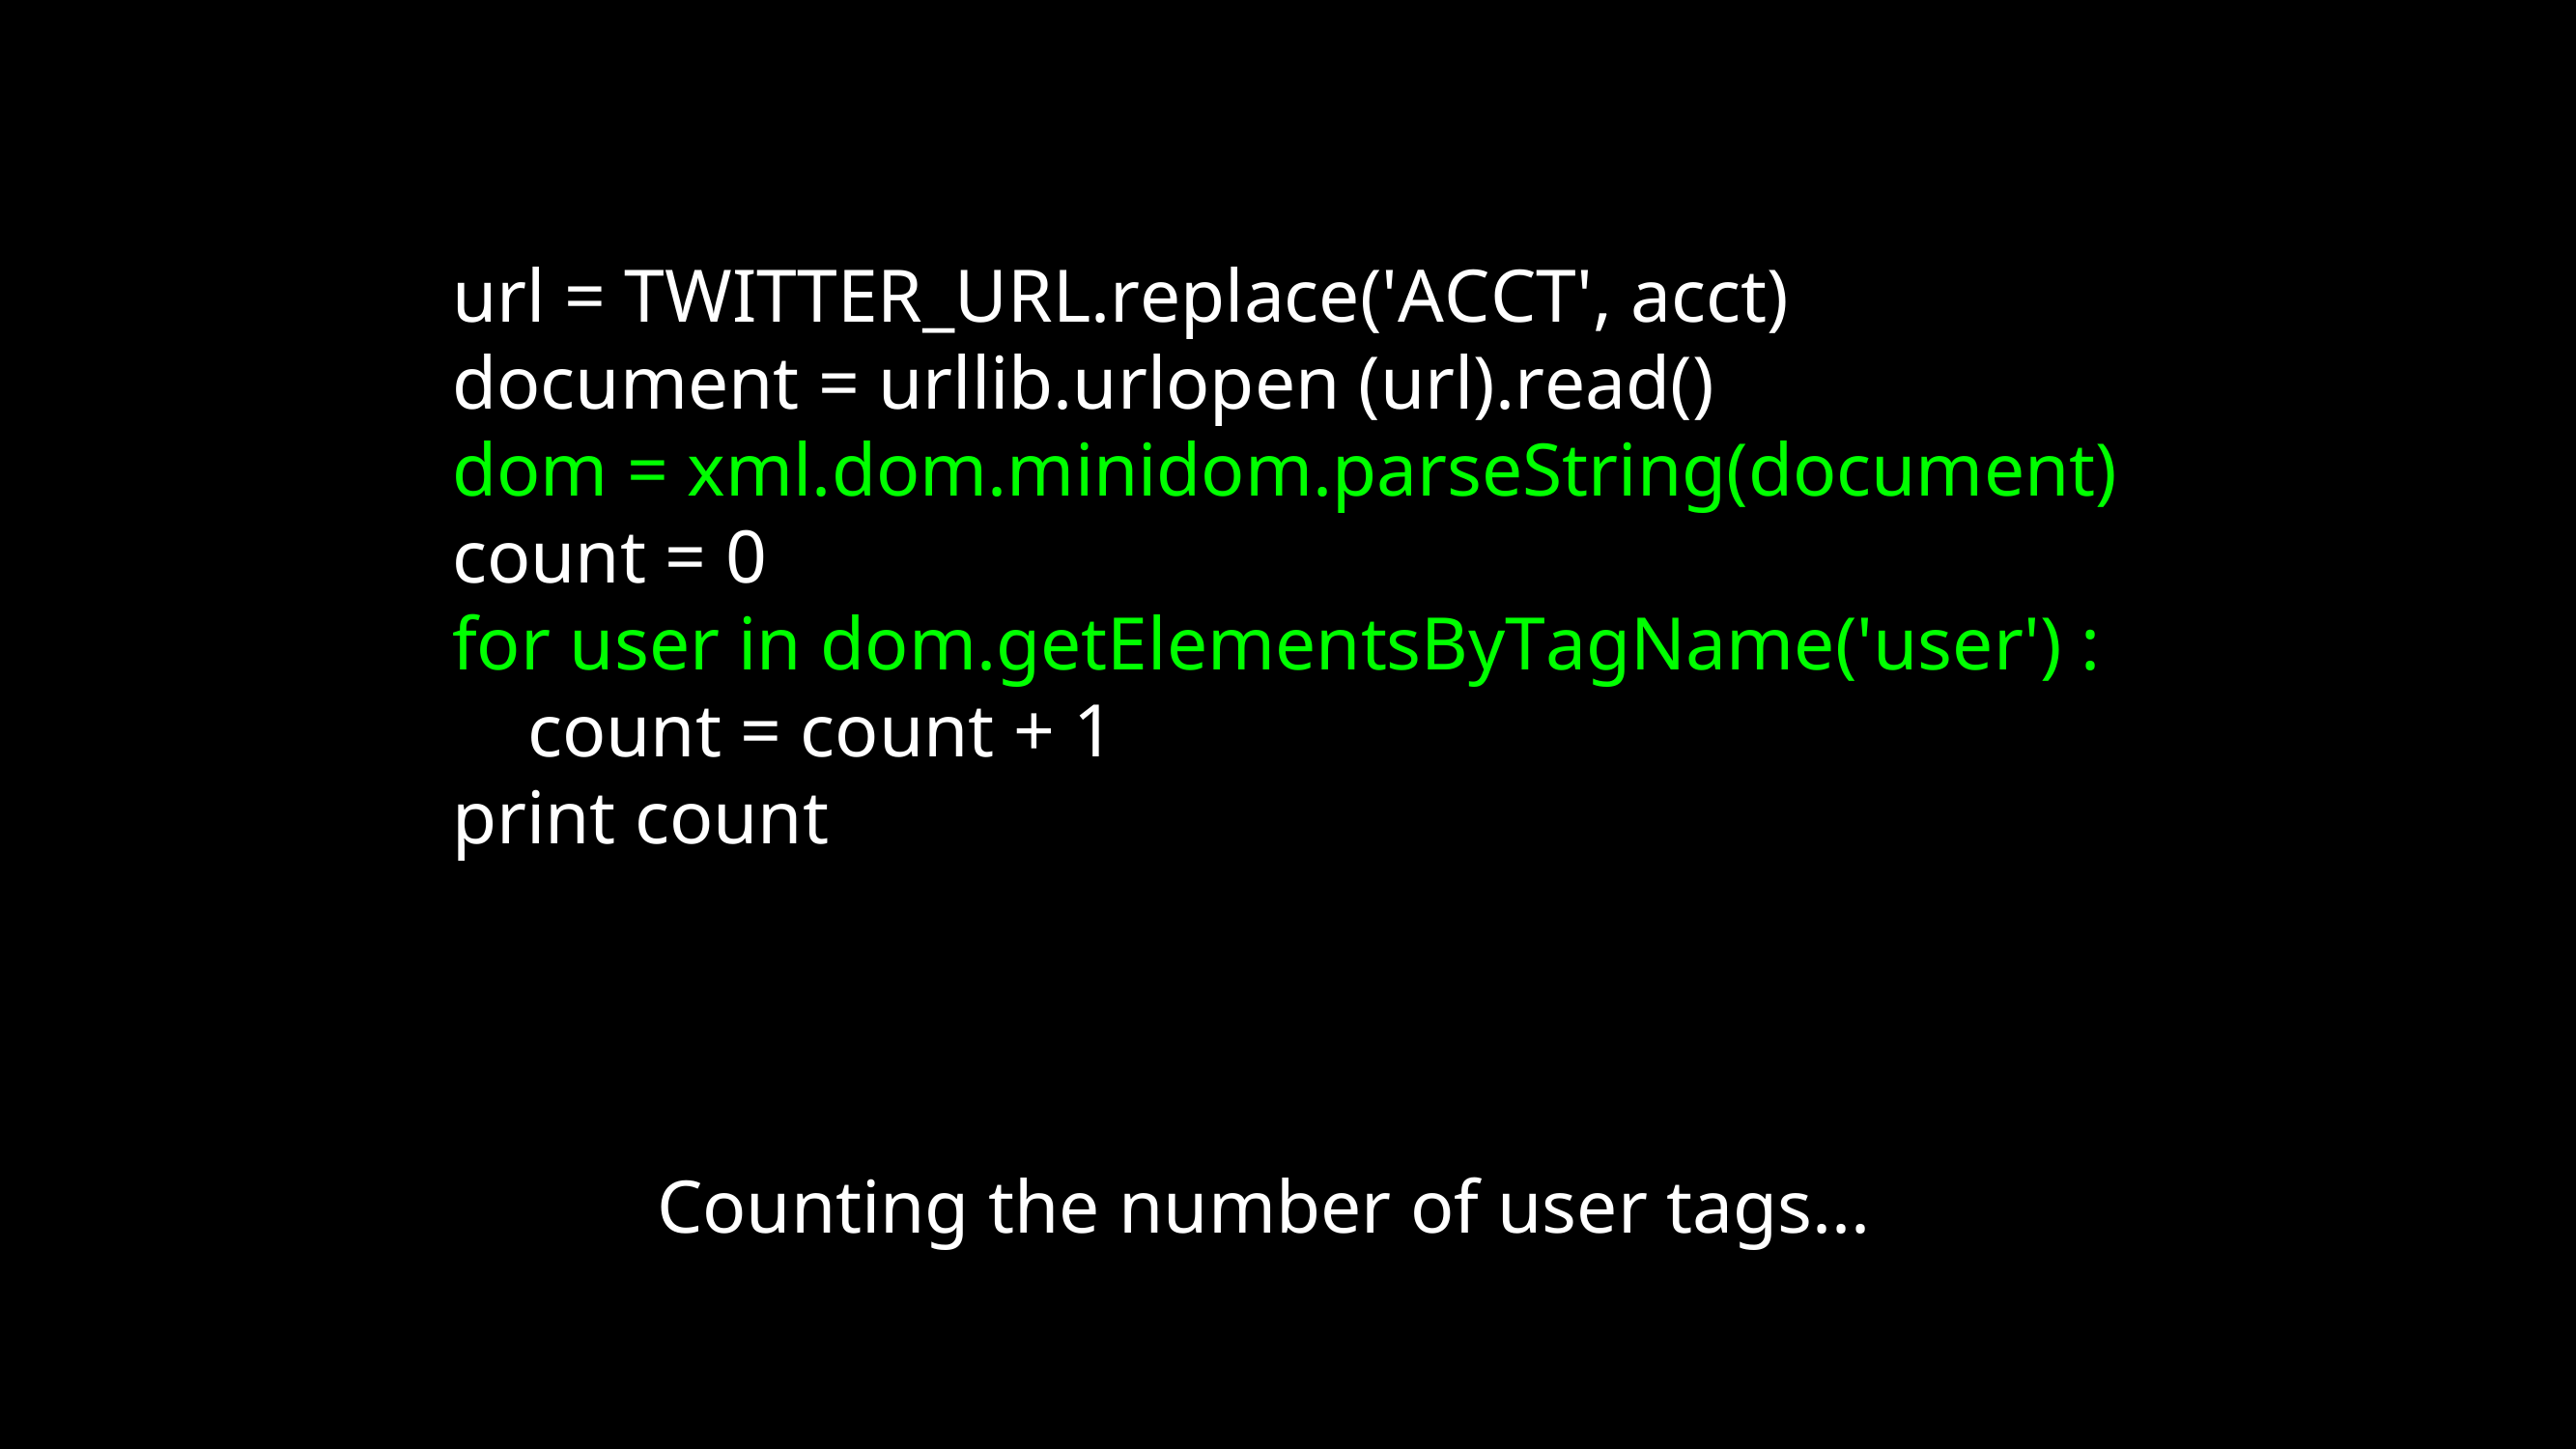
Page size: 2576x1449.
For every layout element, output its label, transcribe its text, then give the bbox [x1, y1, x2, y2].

text_box Counting the number of user tags... [657, 1160, 1872, 1248]
text_box url = TWITTER_URL.replace('ACCT', acct) document = urllib.urlopen (url).read() dom = xml.dom.minidom.parseString(document) count = 0 for user in dom.getElementsByTagName('user') : count = count + 1 print count [377, 249, 2119, 859]
